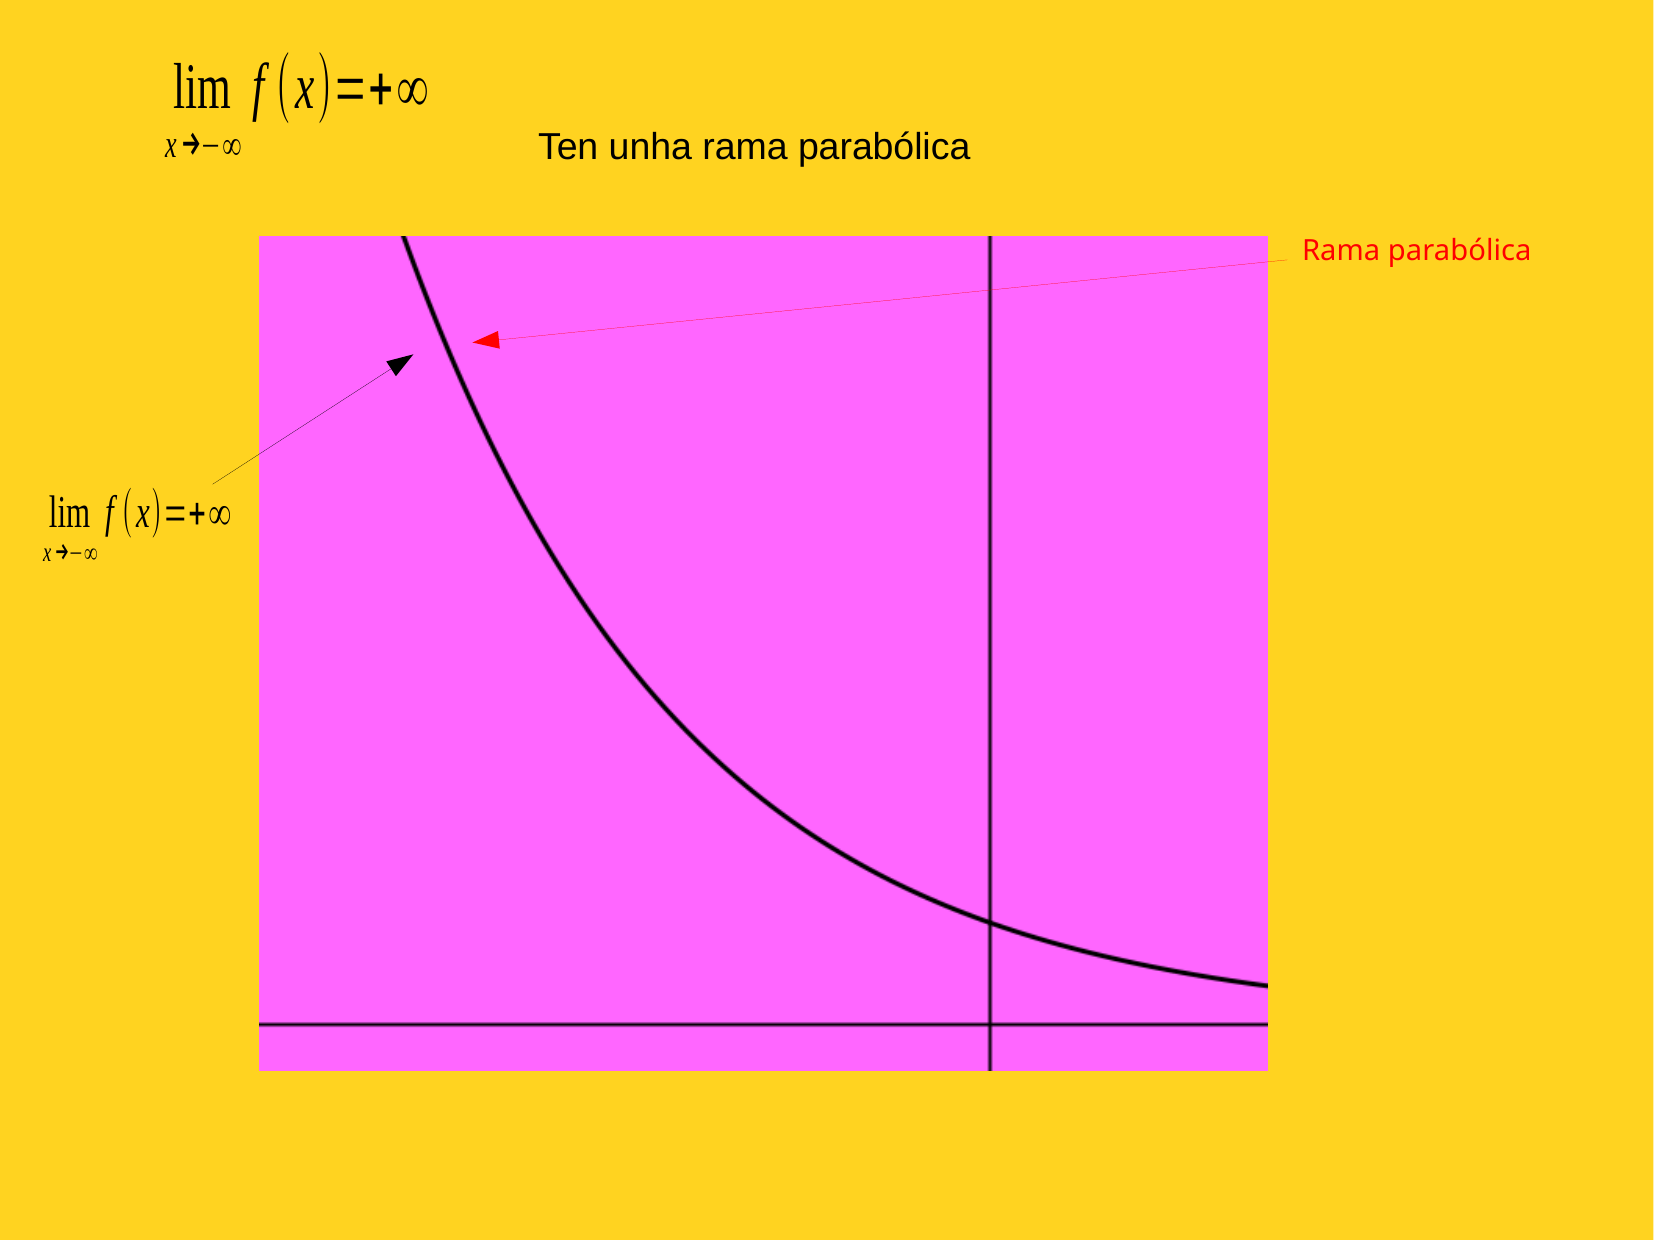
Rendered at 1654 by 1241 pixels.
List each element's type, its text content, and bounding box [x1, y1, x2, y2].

chart [35, 484, 240, 567]
text_box Rama parabólica [1287, 221, 1565, 284]
chart [154, 47, 441, 166]
text_box Ten unha rama parabólica [512, 118, 986, 175]
picture [259, 236, 1268, 1071]
